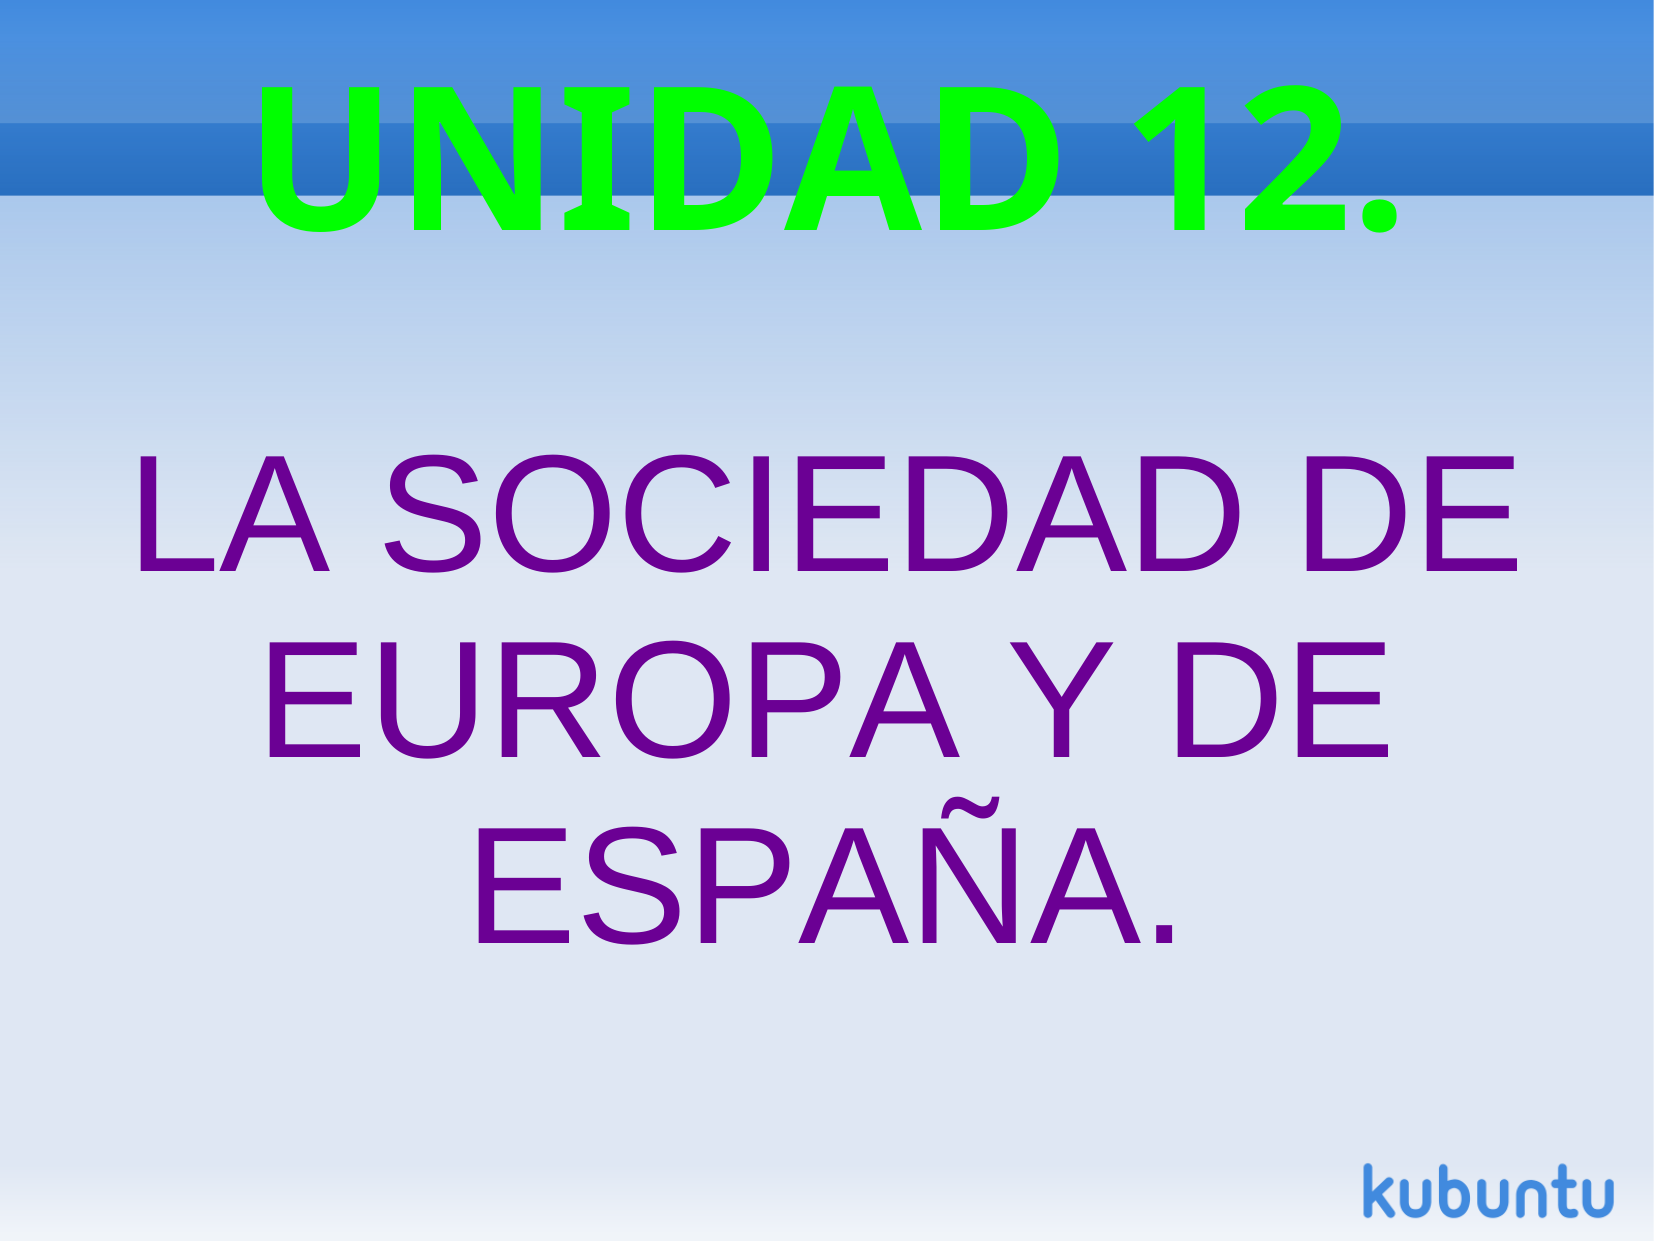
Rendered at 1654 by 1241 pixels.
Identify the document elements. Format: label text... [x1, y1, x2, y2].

subtitle LA SOCIEDAD DE EUROPA Y DE ESPAÑA. [82, 297, 1571, 1102]
title UNIDAD 12. [82, 37, 1571, 269]
picture [0, 0, 1654, 1241]
